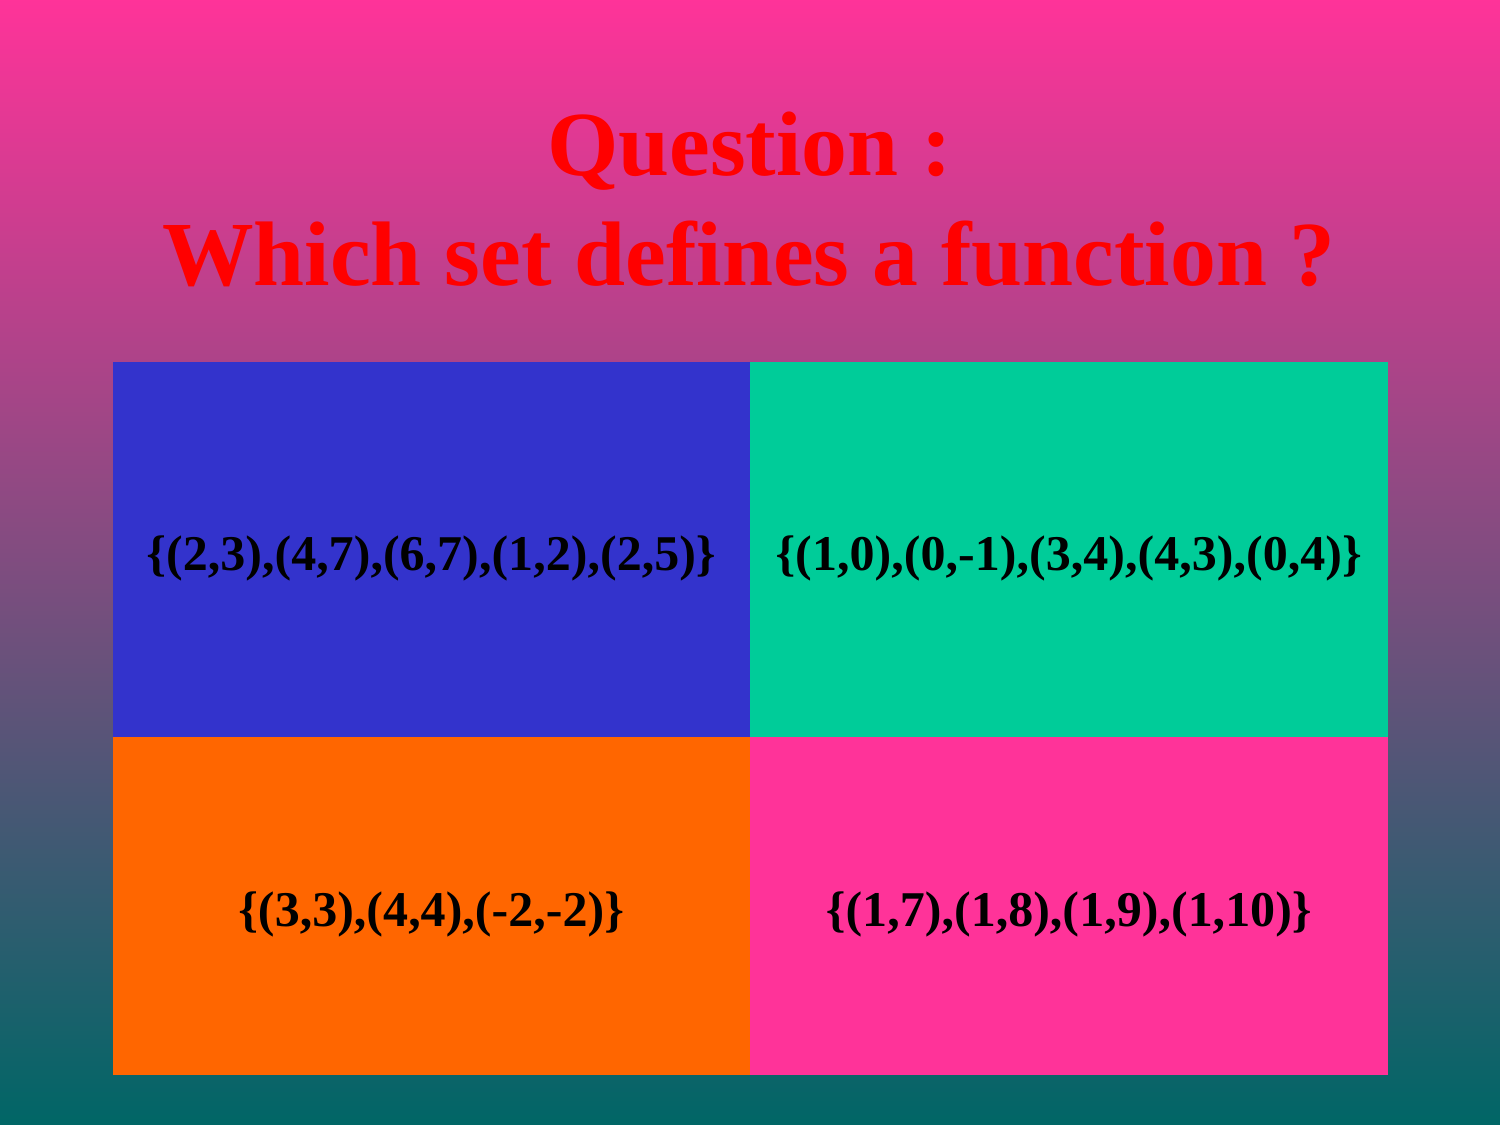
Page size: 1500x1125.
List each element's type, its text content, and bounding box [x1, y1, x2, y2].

table_header {(2,3),(4,7),(6,7),(1,2),(2,5)} [113, 362, 750, 737]
table_header {(1,0),(0,-1),(3,4),(4,3),(0,4)} [750, 362, 1388, 737]
table_cell {(3,3),(4,4),(-2,-2)} [113, 737, 750, 1075]
title Question : Which set defines a function ? [112, 76, 1388, 312]
table_cell {(1,7),(1,8),(1,9),(1,10)} [750, 737, 1388, 1075]
